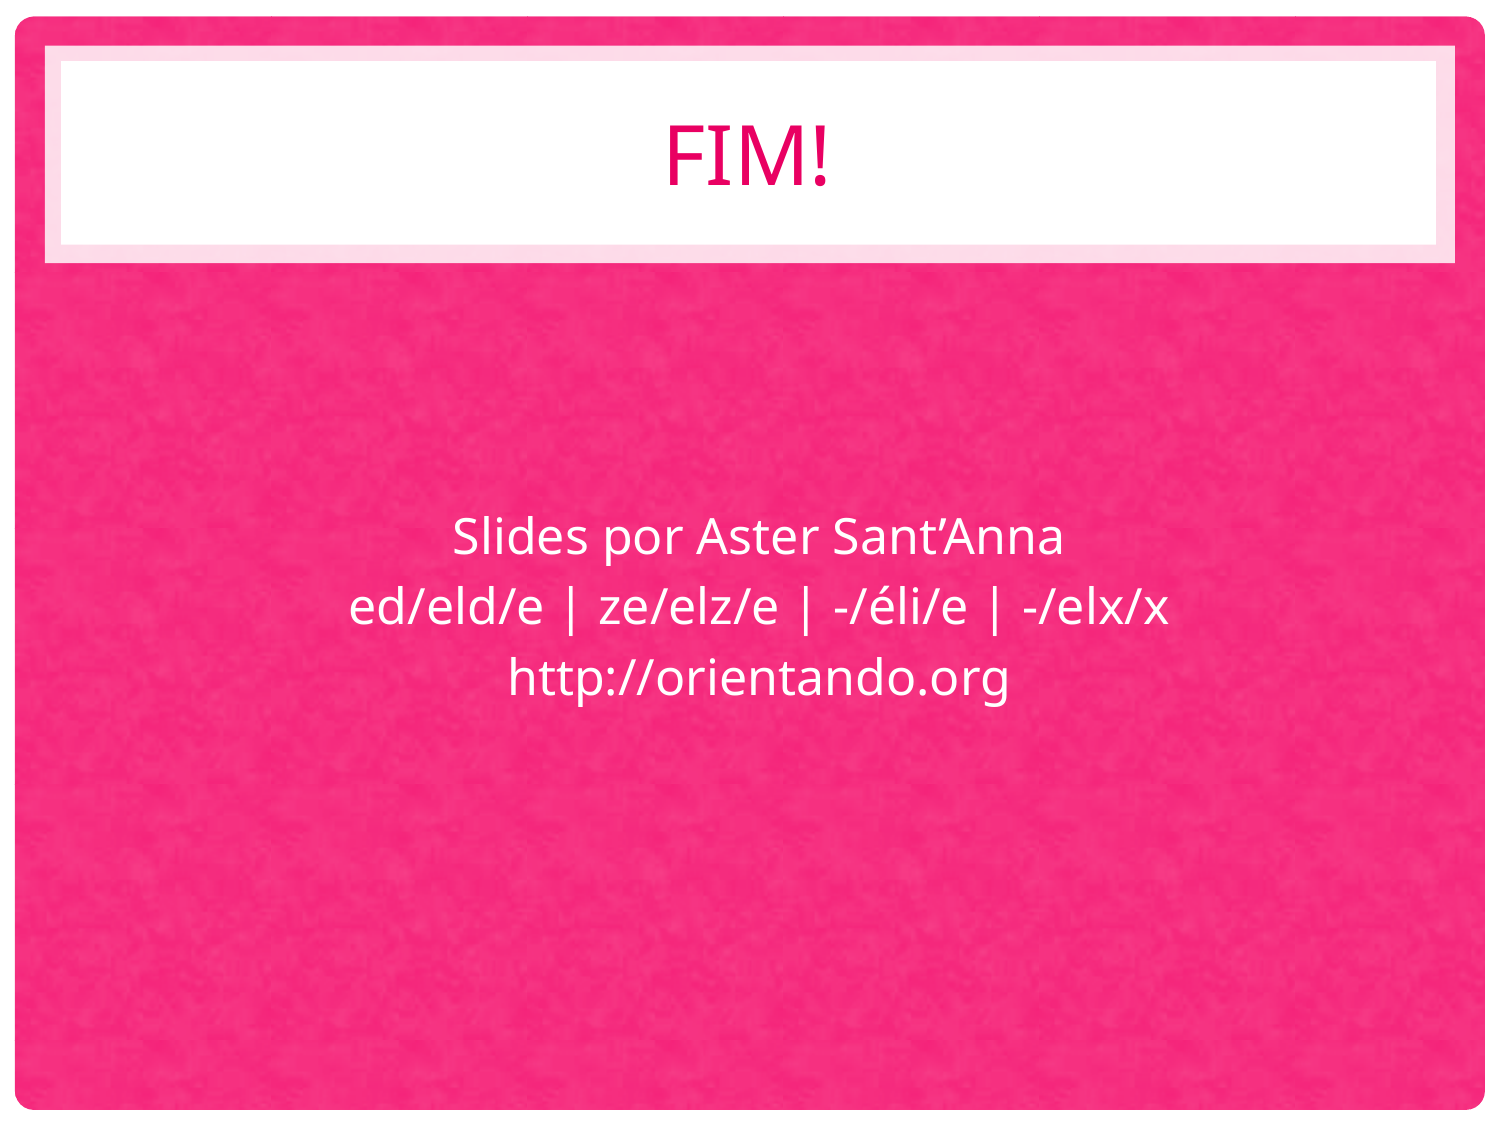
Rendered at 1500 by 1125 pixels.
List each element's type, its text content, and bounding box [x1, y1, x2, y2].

list Slides por Aster Sant’Anna ed/eld/e | ze/elz/e | -/éli/e | -/elx/x http://orientando.org [75, 287, 1425, 1005]
picture [14, 16, 1485, 1110]
title Fim! [69, 66, 1425, 238]
